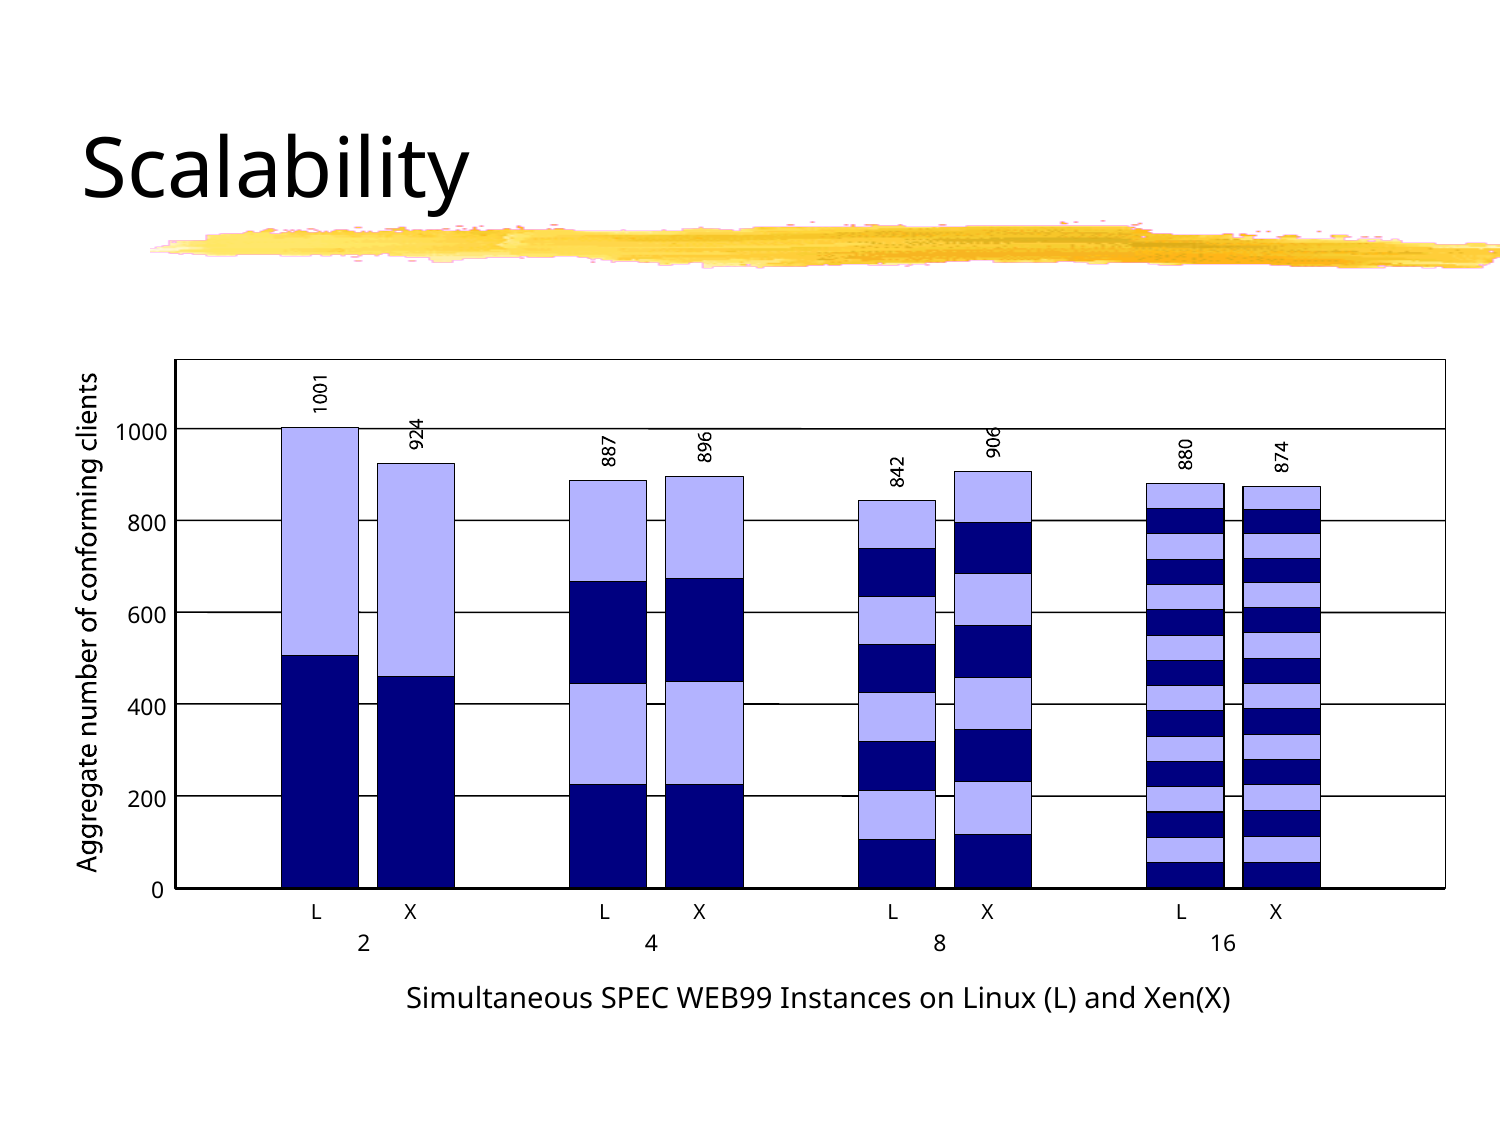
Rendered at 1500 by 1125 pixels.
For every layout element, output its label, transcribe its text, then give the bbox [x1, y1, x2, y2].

text_box [82, 492, 97, 496]
text_box [78, 758, 97, 768]
text_box [81, 649, 97, 663]
text_box [81, 799, 97, 813]
title Scalability [66, 37, 1342, 225]
text_box [81, 532, 97, 547]
text_box [81, 410, 97, 424]
text_box [81, 522, 97, 530]
text_box L [1175, 896, 1188, 922]
text_box [81, 783, 103, 798]
text_box [409, 440, 423, 450]
text_box [858, 500, 936, 887]
text_box [81, 769, 97, 781]
text_box [81, 558, 97, 571]
text_box [890, 467, 904, 488]
text_box [81, 459, 103, 473]
text_box [409, 418, 423, 429]
text_box [409, 429, 423, 439]
text_box [313, 376, 327, 381]
text_box [1274, 441, 1289, 452]
text_box 0 [151, 874, 164, 902]
text_box [82, 426, 97, 430]
text_box [697, 453, 712, 463]
text_box [81, 744, 97, 757]
text_box [1242, 486, 1321, 887]
text_box 16 [1209, 927, 1236, 955]
text_box [81, 617, 97, 632]
text_box [986, 427, 1001, 437]
picture [150, 215, 1500, 279]
text_box X [404, 896, 419, 922]
text_box [697, 432, 712, 441]
text_box [81, 395, 97, 409]
text_box 2 [357, 927, 371, 955]
text_box [81, 573, 97, 588]
text_box [665, 476, 744, 887]
text_box [81, 589, 97, 601]
text_box [312, 394, 328, 404]
text_box [281, 427, 359, 887]
text_box [81, 722, 97, 735]
text_box [1274, 452, 1289, 462]
text_box [75, 664, 97, 678]
text_box [81, 373, 97, 383]
text_box [697, 442, 712, 452]
text_box [75, 546, 97, 557]
text_box [81, 682, 97, 703]
text_box [81, 476, 97, 489]
text_box [1146, 483, 1224, 887]
text_box [313, 408, 327, 413]
text_box L [310, 896, 323, 922]
text_box 800 [127, 507, 166, 535]
text_box [601, 446, 616, 456]
text_box [986, 438, 1001, 458]
text_box X [981, 896, 996, 922]
text_box [569, 480, 647, 887]
text_box L [887, 896, 899, 922]
text_box [81, 439, 97, 451]
text_box [76, 856, 97, 873]
text_box [81, 499, 97, 521]
text_box L [599, 896, 611, 922]
text_box [81, 639, 97, 647]
text_box X [1270, 896, 1284, 922]
text_box [81, 813, 97, 821]
text_box [601, 436, 616, 445]
text_box [312, 383, 328, 393]
text_box [81, 824, 103, 839]
text_box Simultaneous SPEC WEB99 Instances on Linux (L) and Xen(X) [406, 977, 1227, 1013]
text_box 600 [127, 598, 166, 627]
text_box [82, 706, 97, 719]
text_box X [1270, 906, 1274, 917]
text_box [954, 471, 1032, 887]
text_box [890, 457, 904, 466]
text_box 200 [127, 782, 166, 811]
text_box 4 [644, 927, 658, 955]
text_box 8 [933, 927, 947, 955]
text_box [601, 457, 616, 467]
text_box 400 [127, 690, 166, 719]
text_box X [693, 896, 708, 922]
text_box [1178, 439, 1193, 470]
text_box [75, 607, 97, 617]
text_box [78, 384, 97, 393]
text_box [81, 840, 103, 855]
text_box [1274, 463, 1289, 473]
text_box 1000 [115, 415, 167, 443]
text_box [377, 463, 455, 887]
text_box [75, 433, 97, 437]
